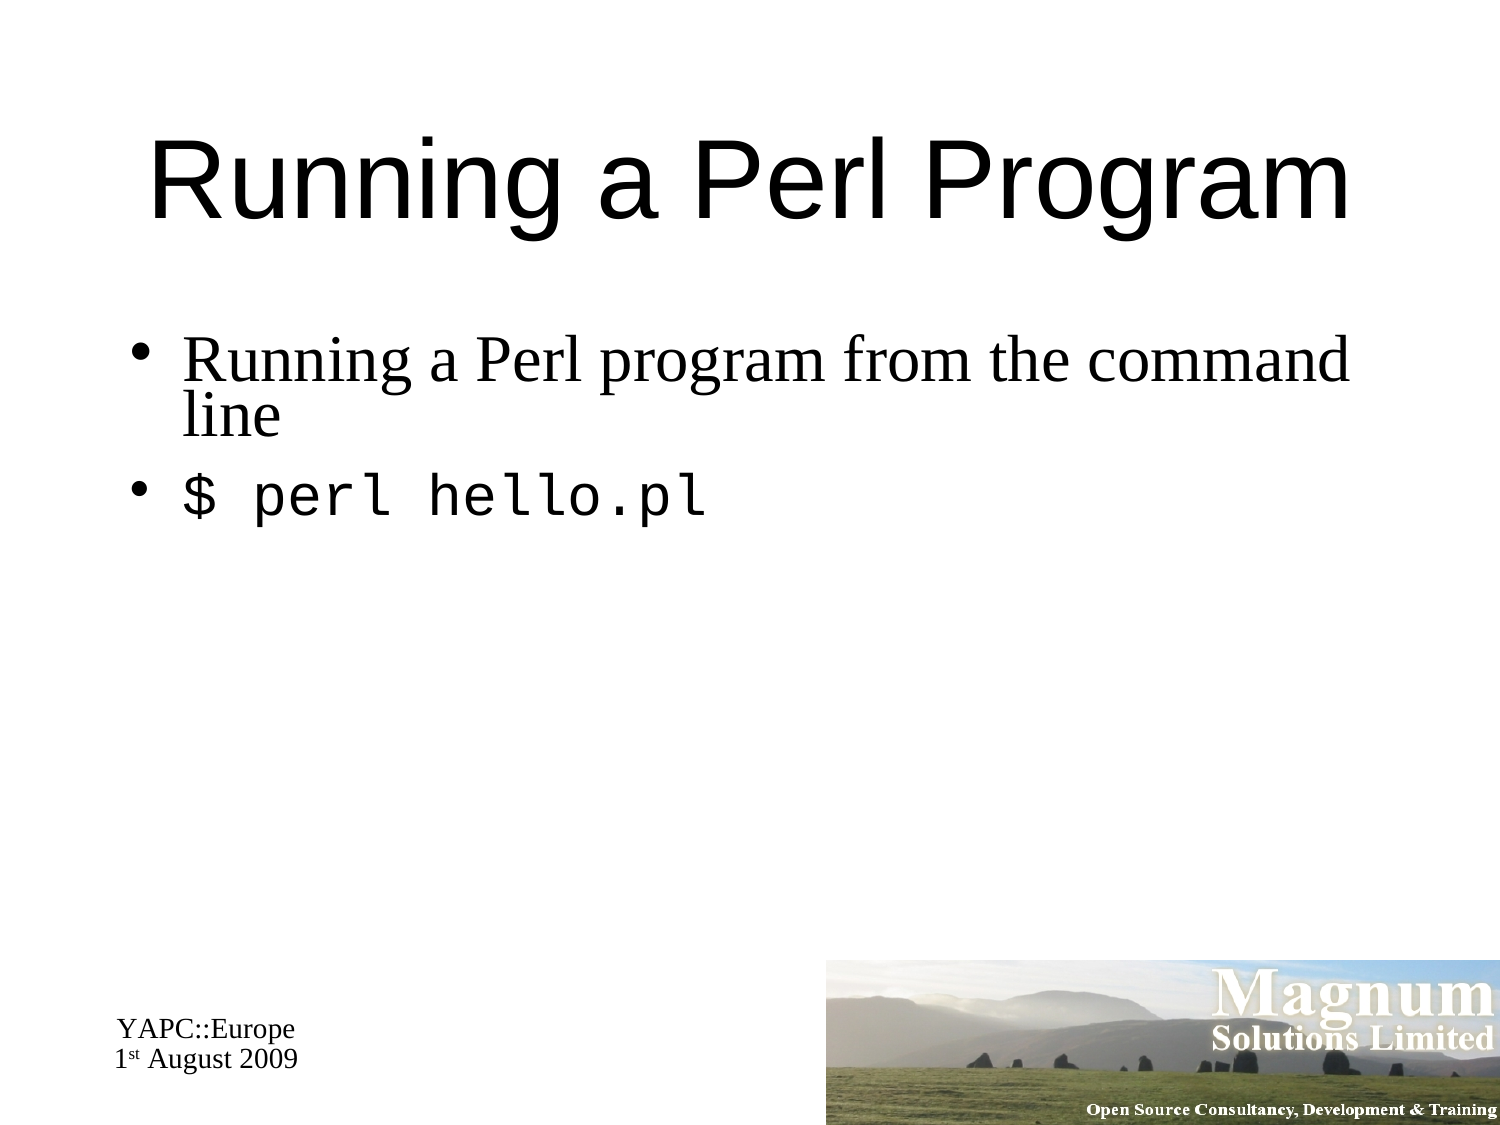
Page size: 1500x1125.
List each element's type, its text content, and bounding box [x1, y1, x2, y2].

picture [826, 960, 1500, 1125]
list Running a Perl program from the command line $ perl hello.pl [112, 337, 1388, 545]
title Running a Perl Program [112, 62, 1388, 250]
